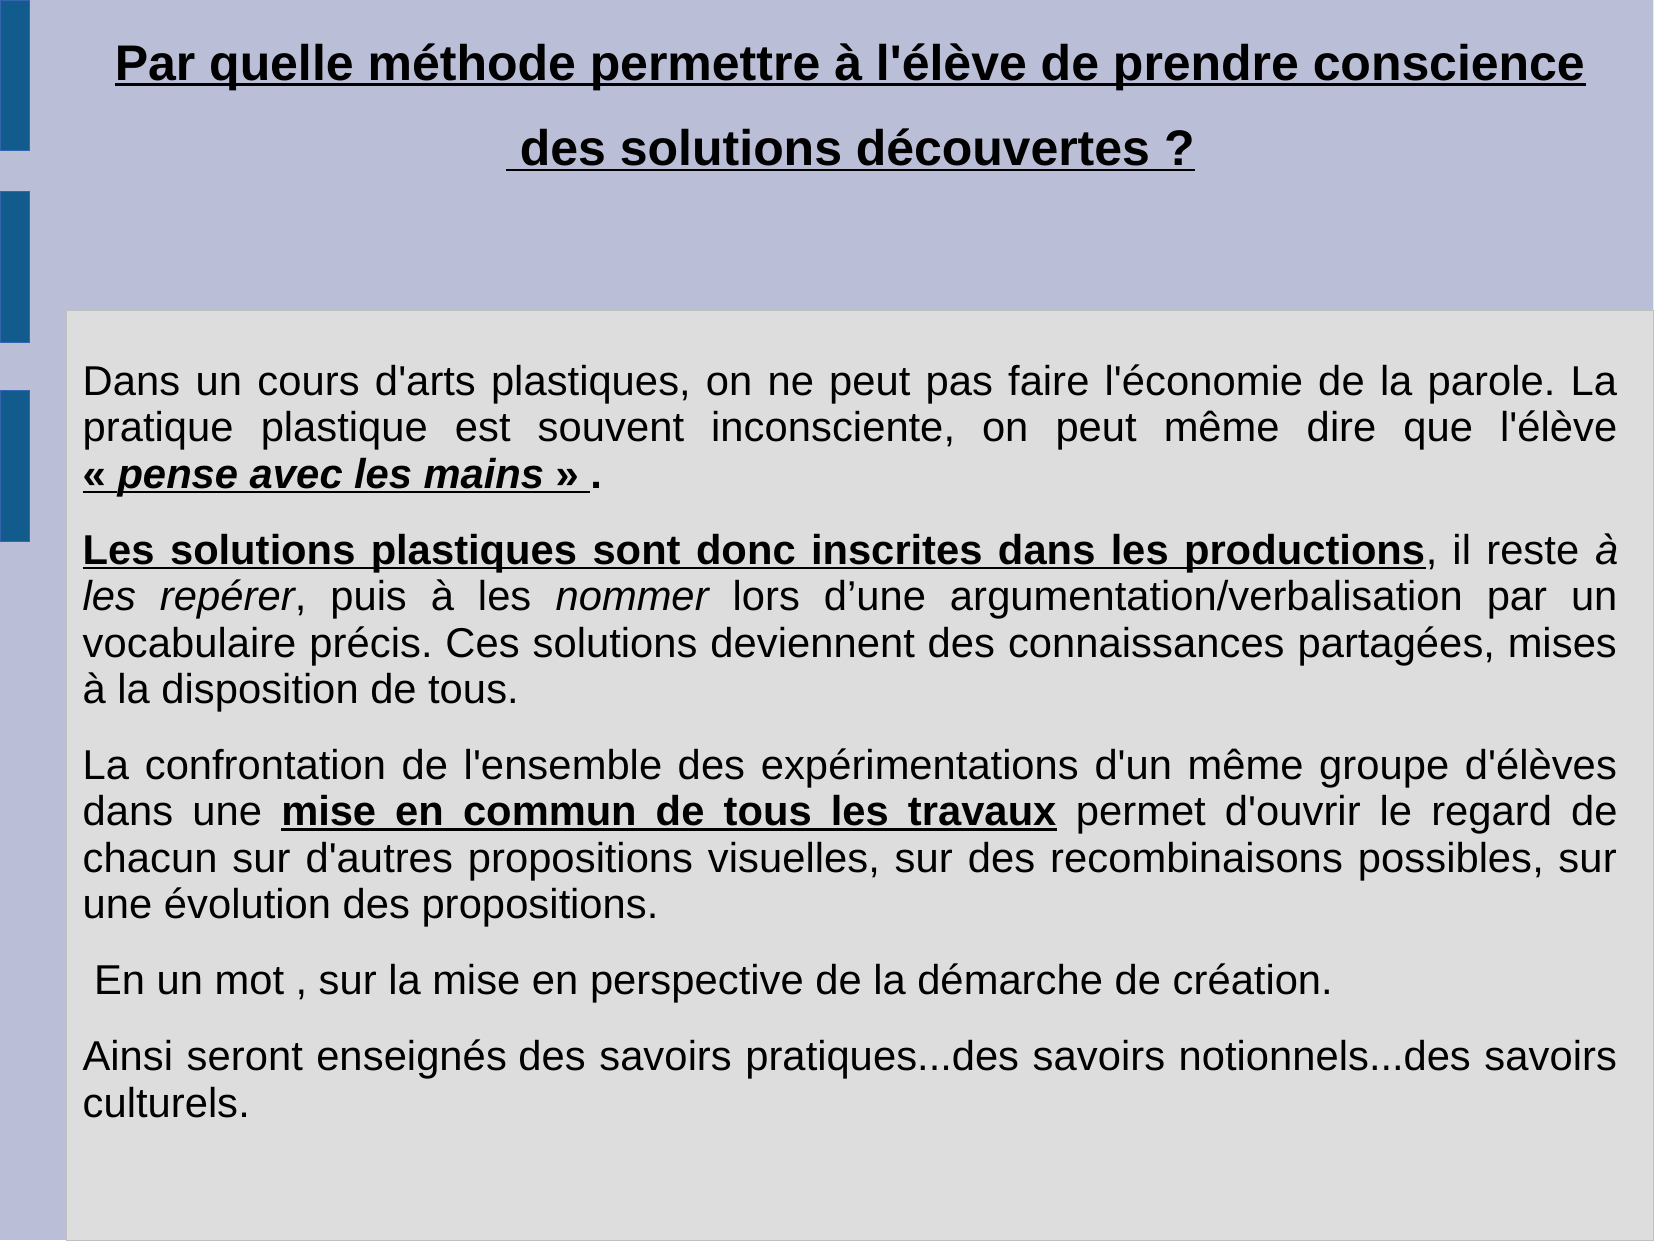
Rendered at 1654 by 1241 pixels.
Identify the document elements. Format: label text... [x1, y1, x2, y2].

list Par quelle méthode permettre à l'élève de prendre conscience des solutions découvertes ? Dans un cours d'arts plastiques, on ne peut pas faire l'économie de la parole. La pratique plastique est souvent inconsciente, on peut même dire que l'élève « pense avec les mains » . Les solutions plastiques sont donc inscrites dans les productions, il reste à les repérer, puis à les nommer lors d’une argumentation/verbalisation par un vocabulaire précis. Ces solutions deviennent des connaissances partagées, mises à la disposition de tous. La confrontation de l'ensemble des expérimentations d'un même groupe d'élèves dans une mise en commun de tous les travaux permet d'ouvrir le regard de chacun sur d'autres propositions visuelles, sur des recombinaisons possibles, sur une évolution des propositions. En un mot , sur la mise en perspective de la démarche de création. Ainsi seront enseignés des savoirs pratiques...des savoirs notionnels...des savoirs culturels. [82, 35, 1619, 1205]
text_box [45, 487, 1571, 1241]
